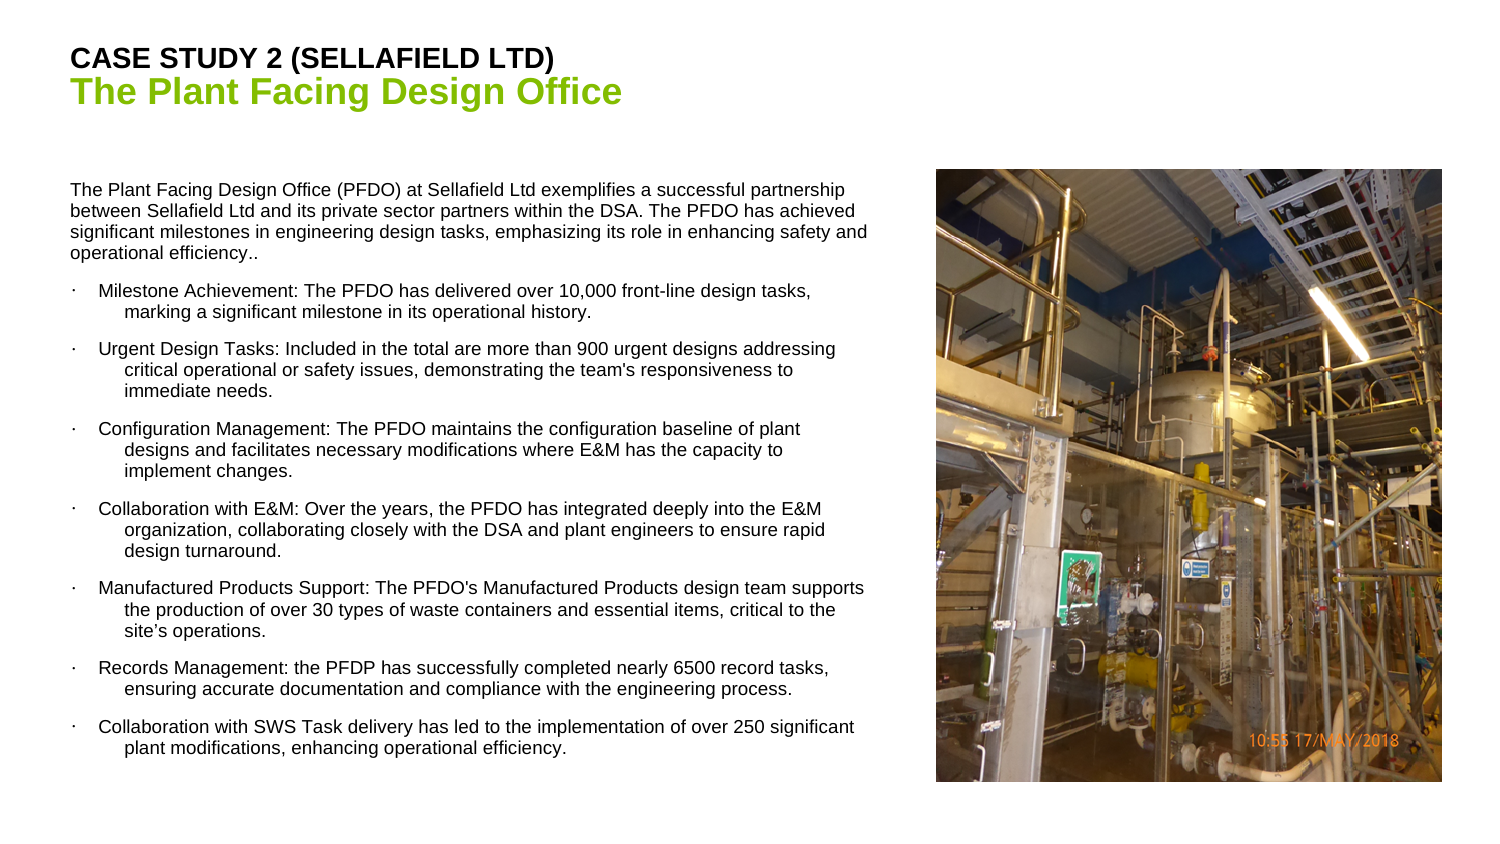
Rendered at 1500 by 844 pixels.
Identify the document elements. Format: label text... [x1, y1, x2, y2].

list CASE STUDY 2 (SELLAFIELD LTD) The Plant Facing Design Office [58, 39, 1427, 147]
list The Plant Facing Design Office (PFDO) at Sellafield Ltd exemplifies a successful partnership between Sellafield Ltd and its private sector partners within the DSA. The PFDO has achieved significant milestones in engineering design tasks, emphasizing its role in enhancing safety and operational efficiency.. Milestone Achievement: The PFDO has delivered over 10,000 front-line design tasks, marking a significant milestone in its operational history. Urgent Design Tasks: Included in the total are more than 900 urgent designs addressing critical operational or safety issues, demonstrating the team's responsiveness to immediate needs. Configuration Management: The PFDO maintains the configuration baseline of plant designs and facilitates necessary modifications where E&M has the capacity to implement changes. Collaboration with E&M: Over the years, the PFDO has integrated deeply into the E&M organization, collaborating closely with the DSA and plant engineers to ensure rapid design turnaround. Manufactured Products Support: The PFDO's Manufactured Products design team supports the production of over 30 types of waste containers and essential items, critical to the site’s operations. Records Management: the PFDP has successfully completed nearly 6500 record tasks, ensuring accurate documentation and compliance with the engineering process. Collaboration with SWS Task delivery has led to the implementation of over 250 significant plant modifications, enhancing operational efficiency. [58, 173, 880, 778]
picture [936, 169, 1442, 782]
